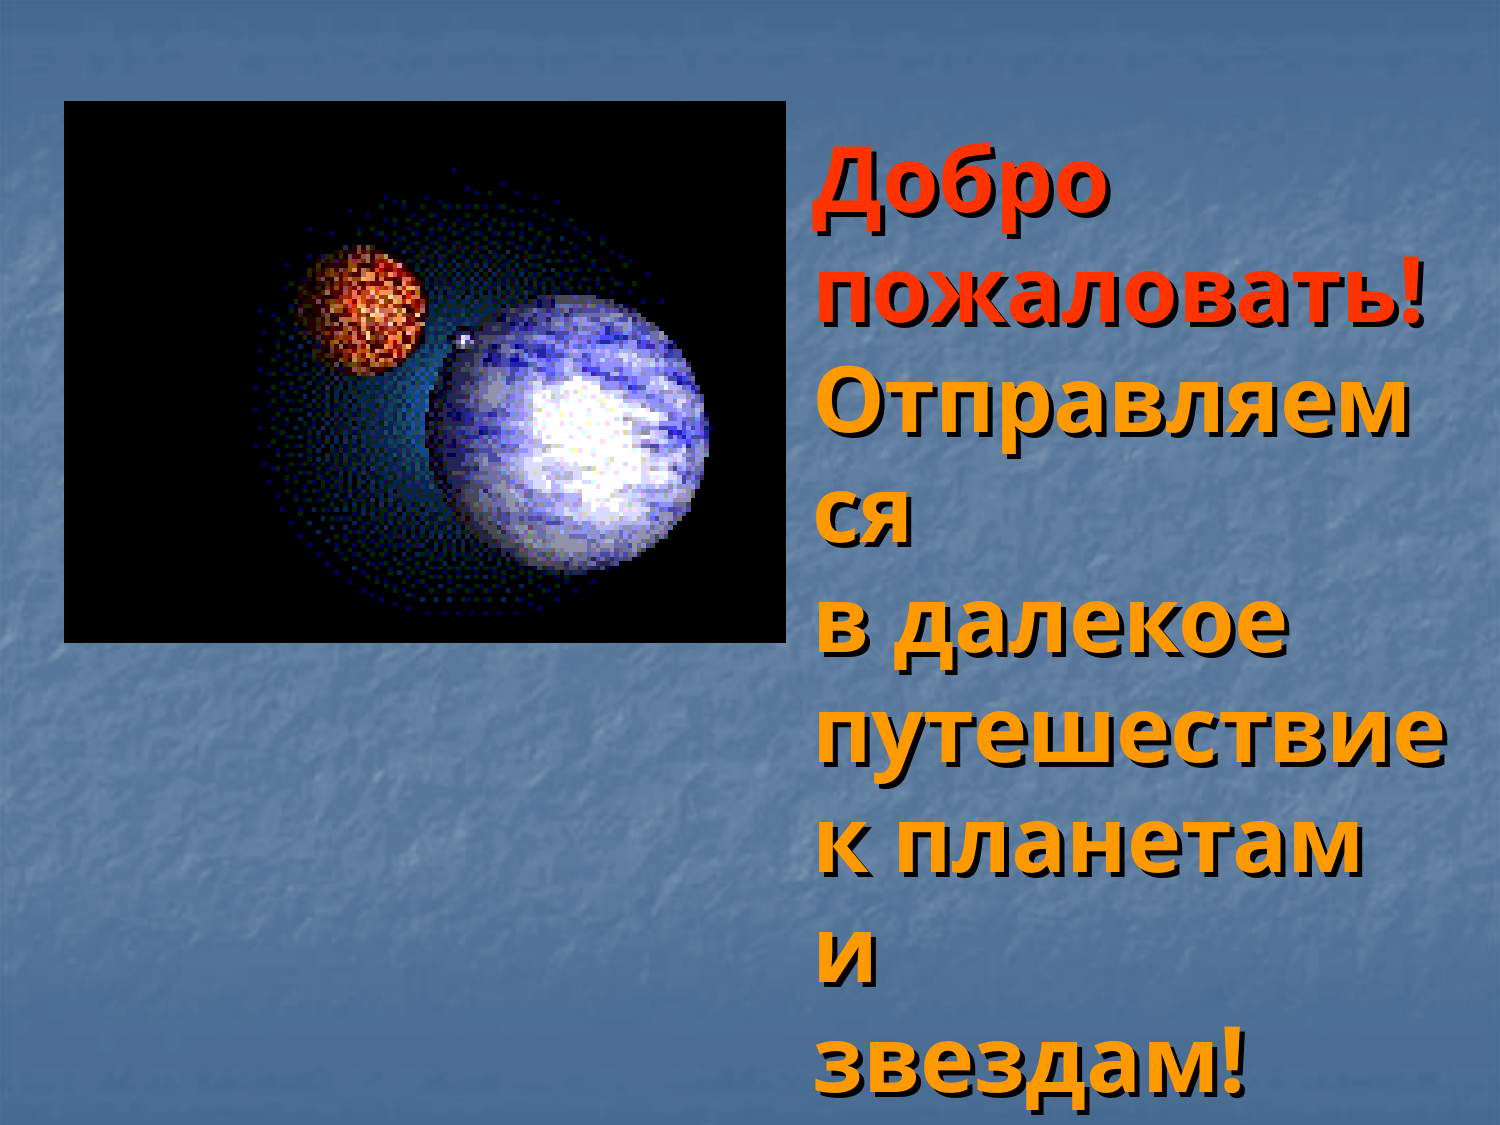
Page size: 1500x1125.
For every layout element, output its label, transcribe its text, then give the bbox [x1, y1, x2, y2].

picture [64, 101, 786, 643]
text_box Добро пожаловать! Отправляемся в далекое путешествие к планетам и звездам! [797, 113, 1471, 898]
